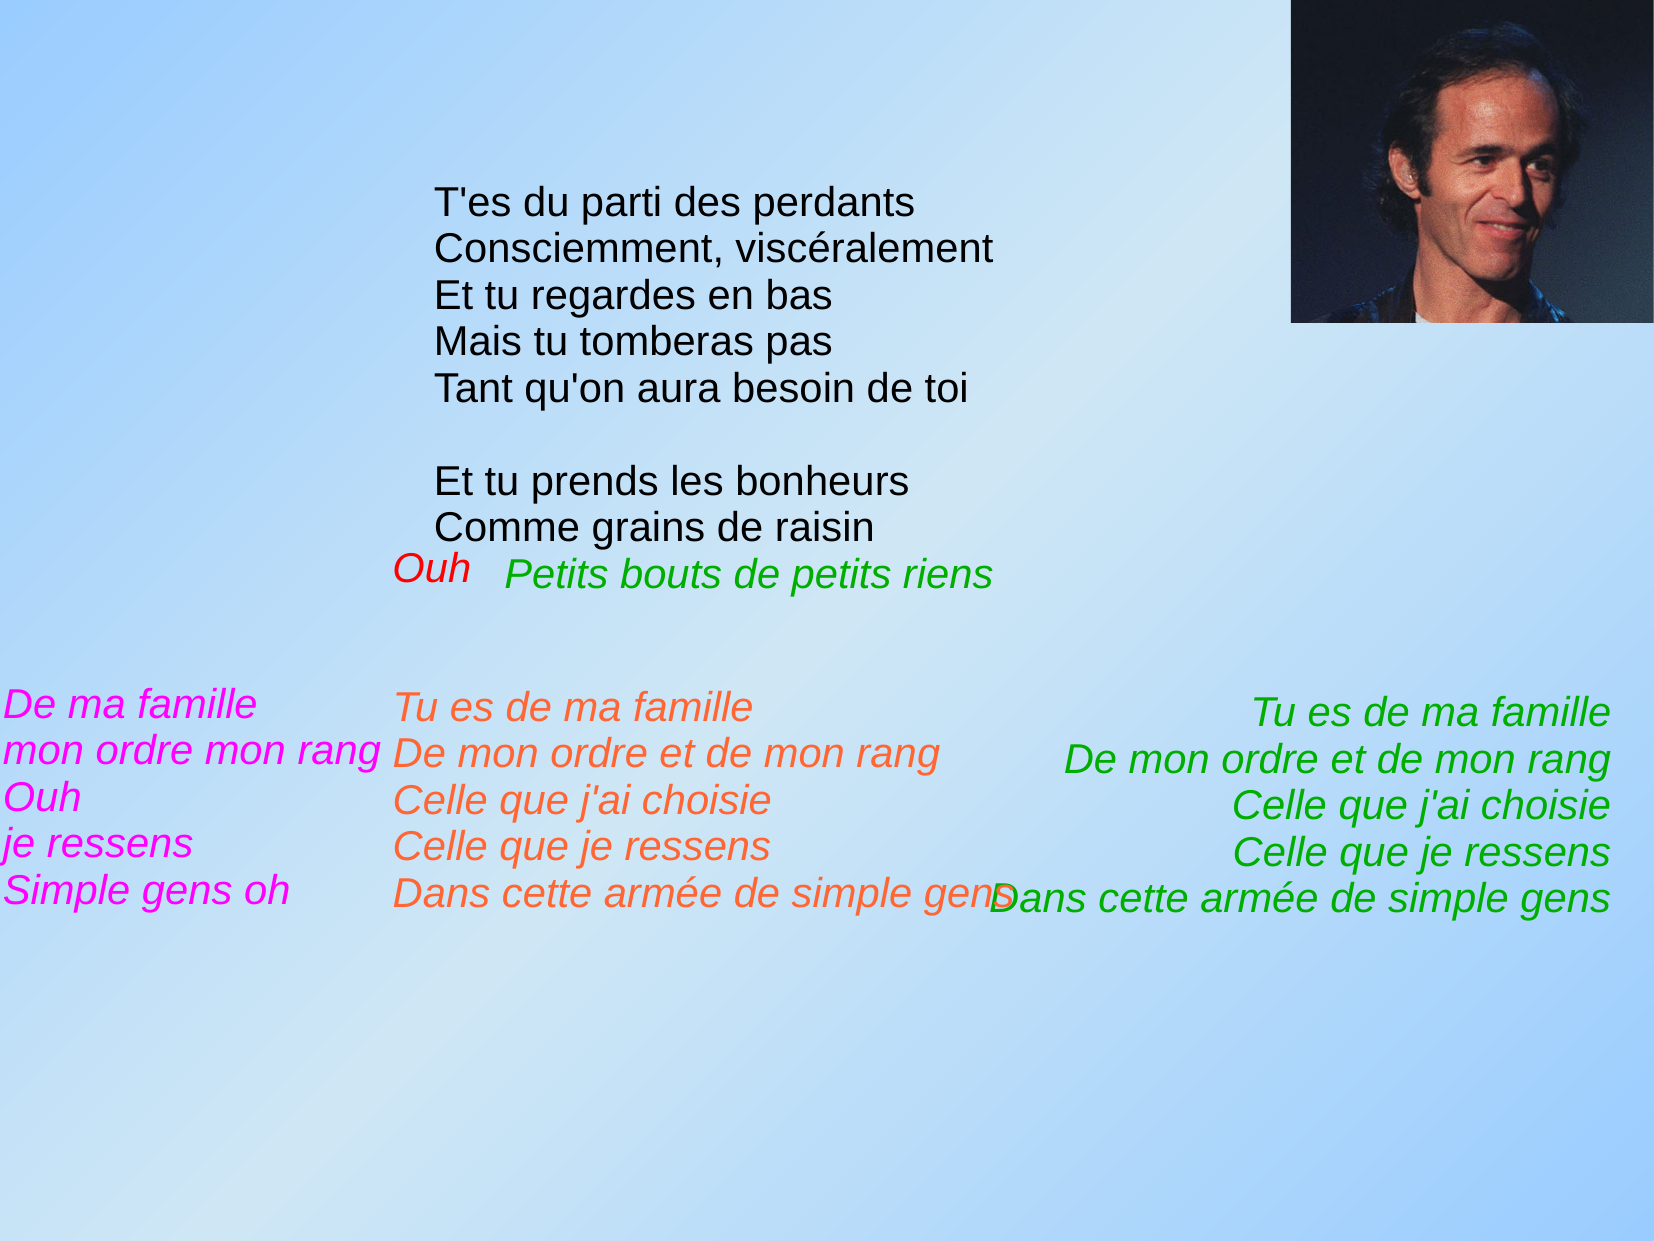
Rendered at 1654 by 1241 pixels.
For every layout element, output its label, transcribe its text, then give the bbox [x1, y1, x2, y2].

text_box De ma famille mon ordre mon rang Ouh je ressens Simple gens oh [0, 673, 426, 921]
text_box T'es du parti des perdants Consciemment, viscéralement Et tu regardes en bas Mais tu tomberas pas Tant qu'on aura besoin de toi Et tu prends les bonheurs Comme grains de raisin Petits bouts de petits riens [419, 171, 1127, 607]
text_box Ouh [377, 537, 502, 609]
text_box Tu es de ma famille De mon ordre et de mon rang Celle que j'ai choisie Celle que je ressens Dans cette armée de simple gens [974, 625, 1654, 976]
text_box Tu es de ma famille De mon ordre et de mon rang Celle que j'ai choisie Celle que je ressens Dans cette armée de simple gens [377, 676, 1152, 969]
picture [1290, 0, 1654, 323]
